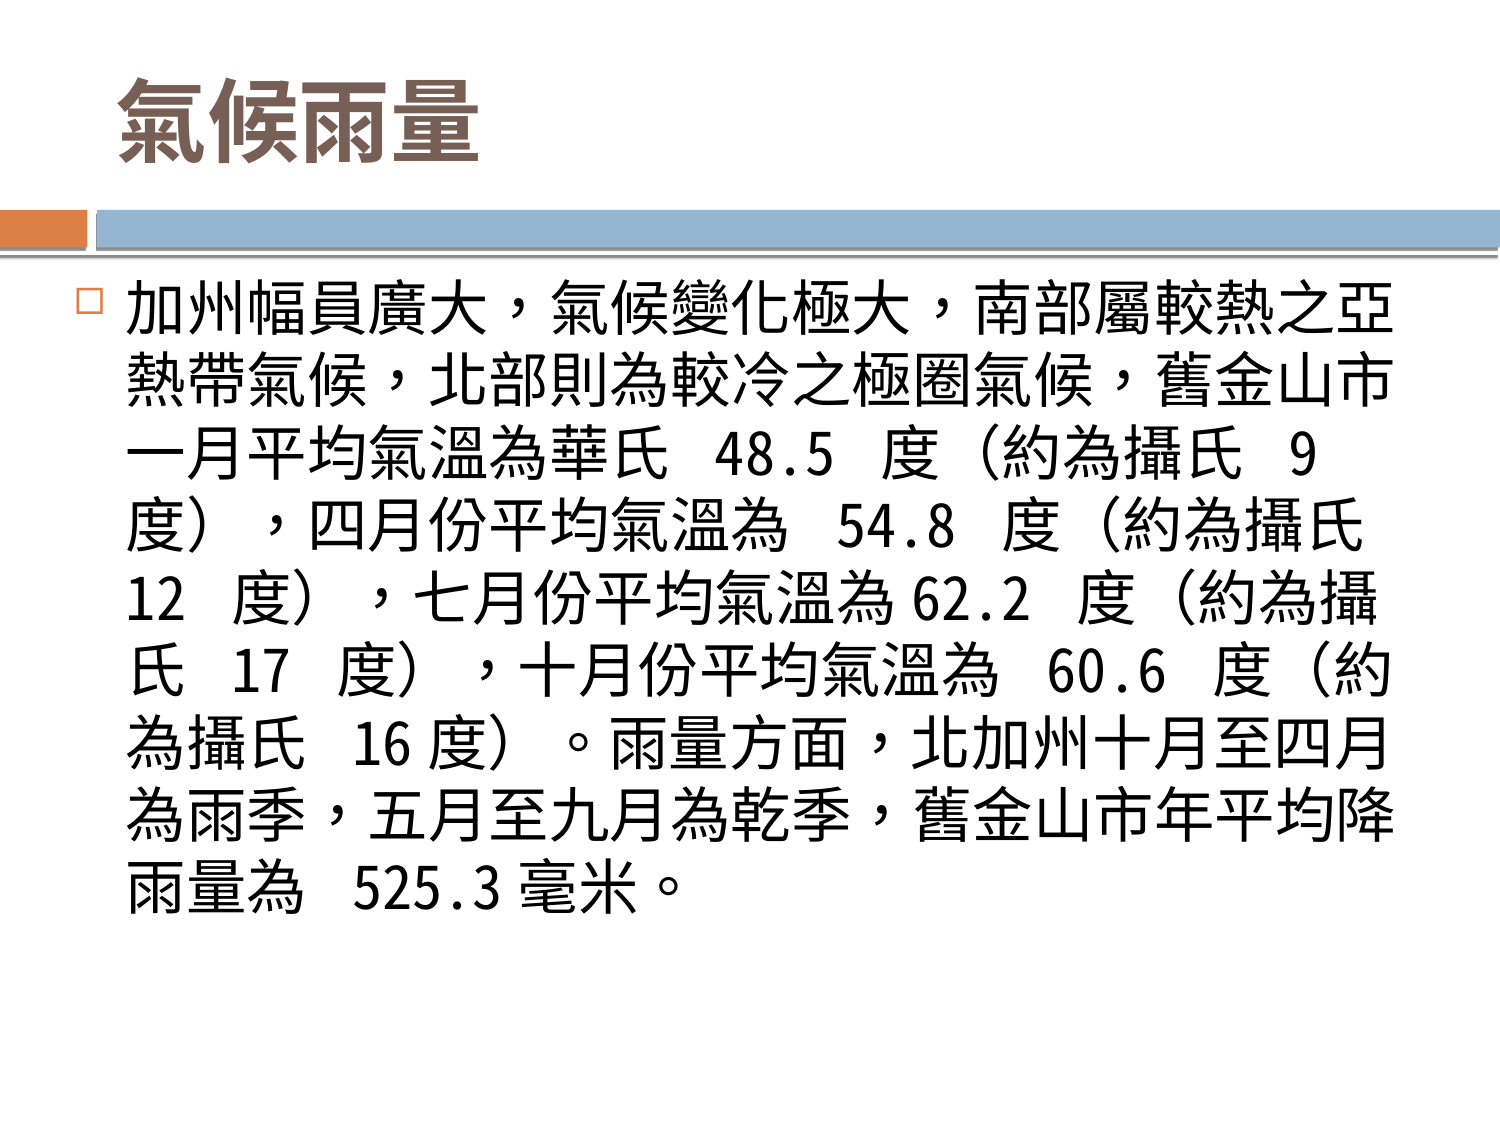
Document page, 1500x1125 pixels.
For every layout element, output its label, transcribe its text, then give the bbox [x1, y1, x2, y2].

list 加州幅員廣大，氣候變化極大，南部屬較熱之亞熱帶氣候，北部則為較冷之極圈氣候，舊金山市一月平均氣溫為華氏 48.5 度（約為攝氏 9度），四月份平均氣溫為 54.8 度（約為攝氏 12 度），七月份平均氣溫為62.2 度（約為攝氏 17 度），十月份平均氣溫為 60.6 度（約為攝氏 16度）。雨量方面，北加州十月至四月為雨季，五月至九月為乾季，舊金山市年平均降雨量為 525.3毫米。 [58, 262, 1438, 1000]
title 氣候雨量 [100, 37, 1438, 200]
